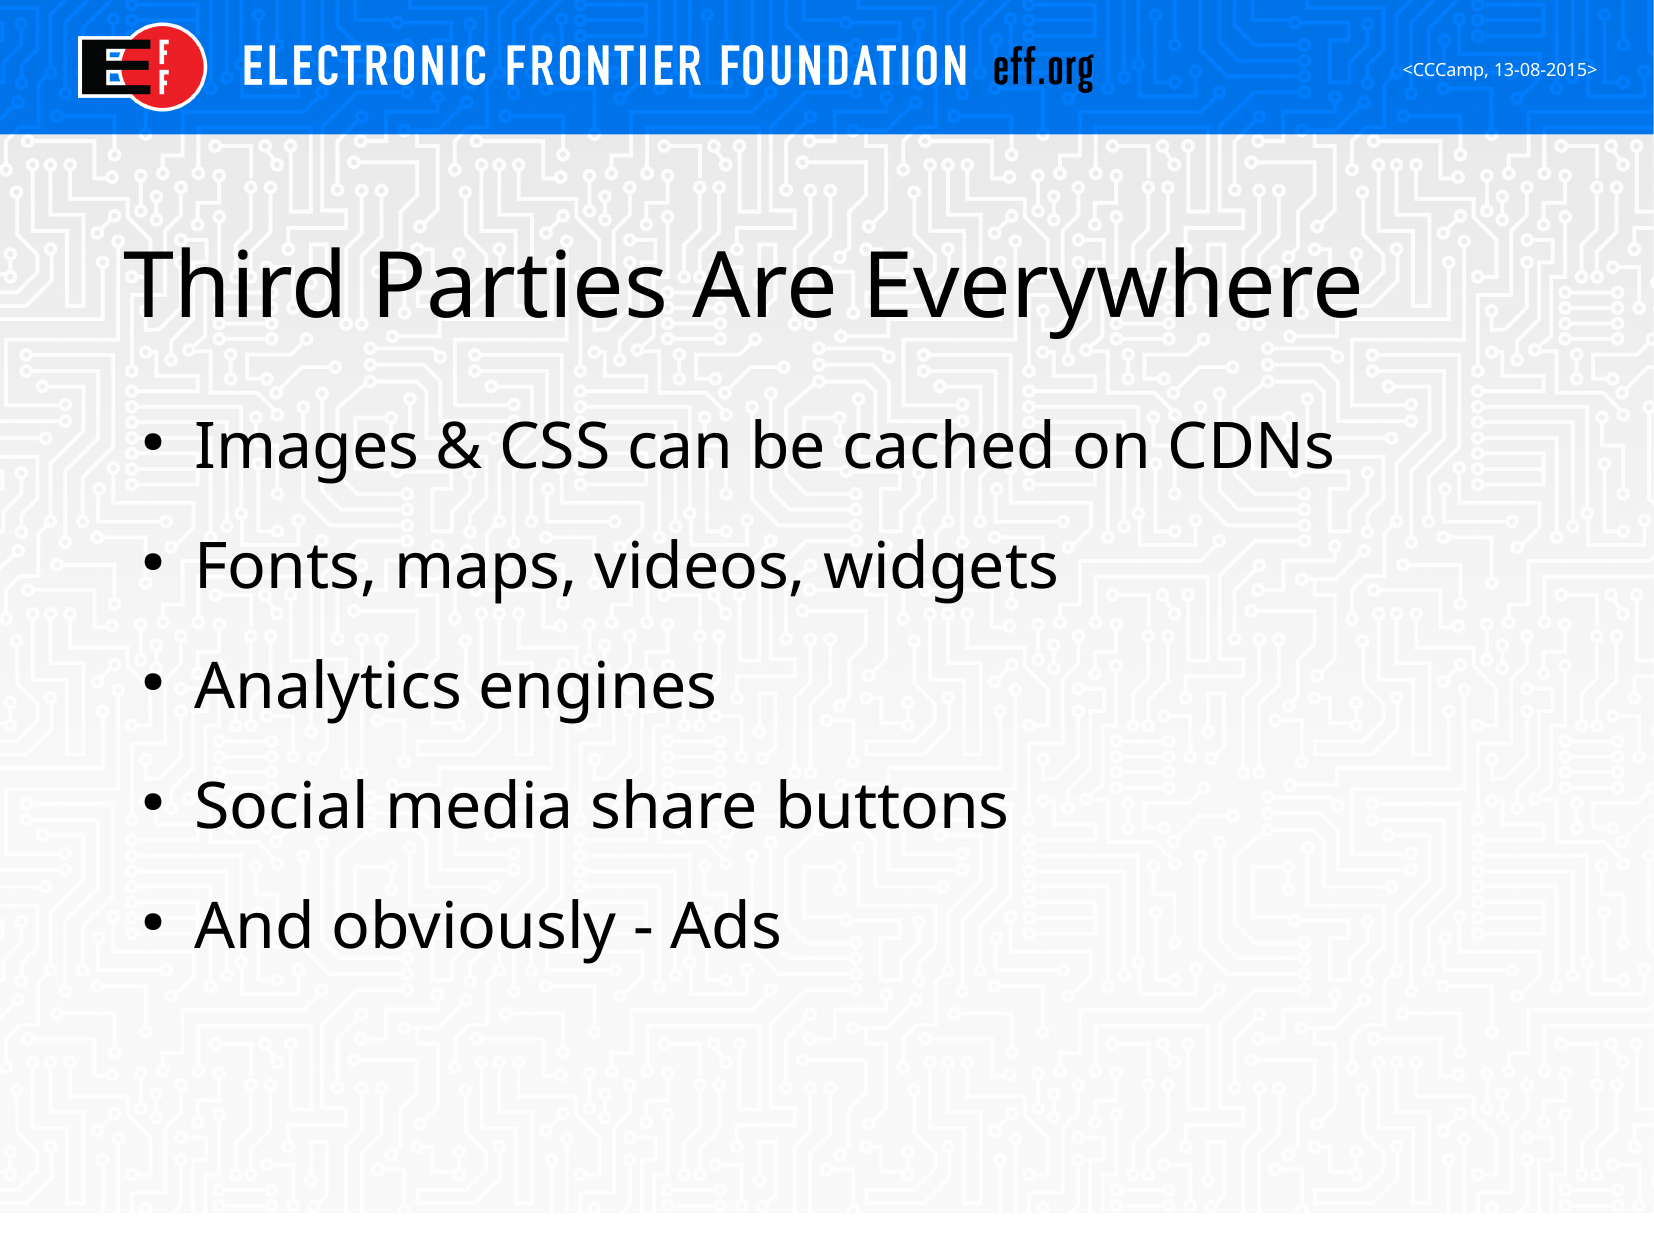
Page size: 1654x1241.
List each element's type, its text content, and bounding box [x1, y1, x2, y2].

picture [0, 0, 1654, 1213]
title Third Parties Are Everywhere [124, 179, 1530, 386]
list Images & CSS can be cached on CDNs Fonts, maps, videos, widgets Analytics engines Social media share buttons And obviously - Ads [124, 399, 1530, 1144]
